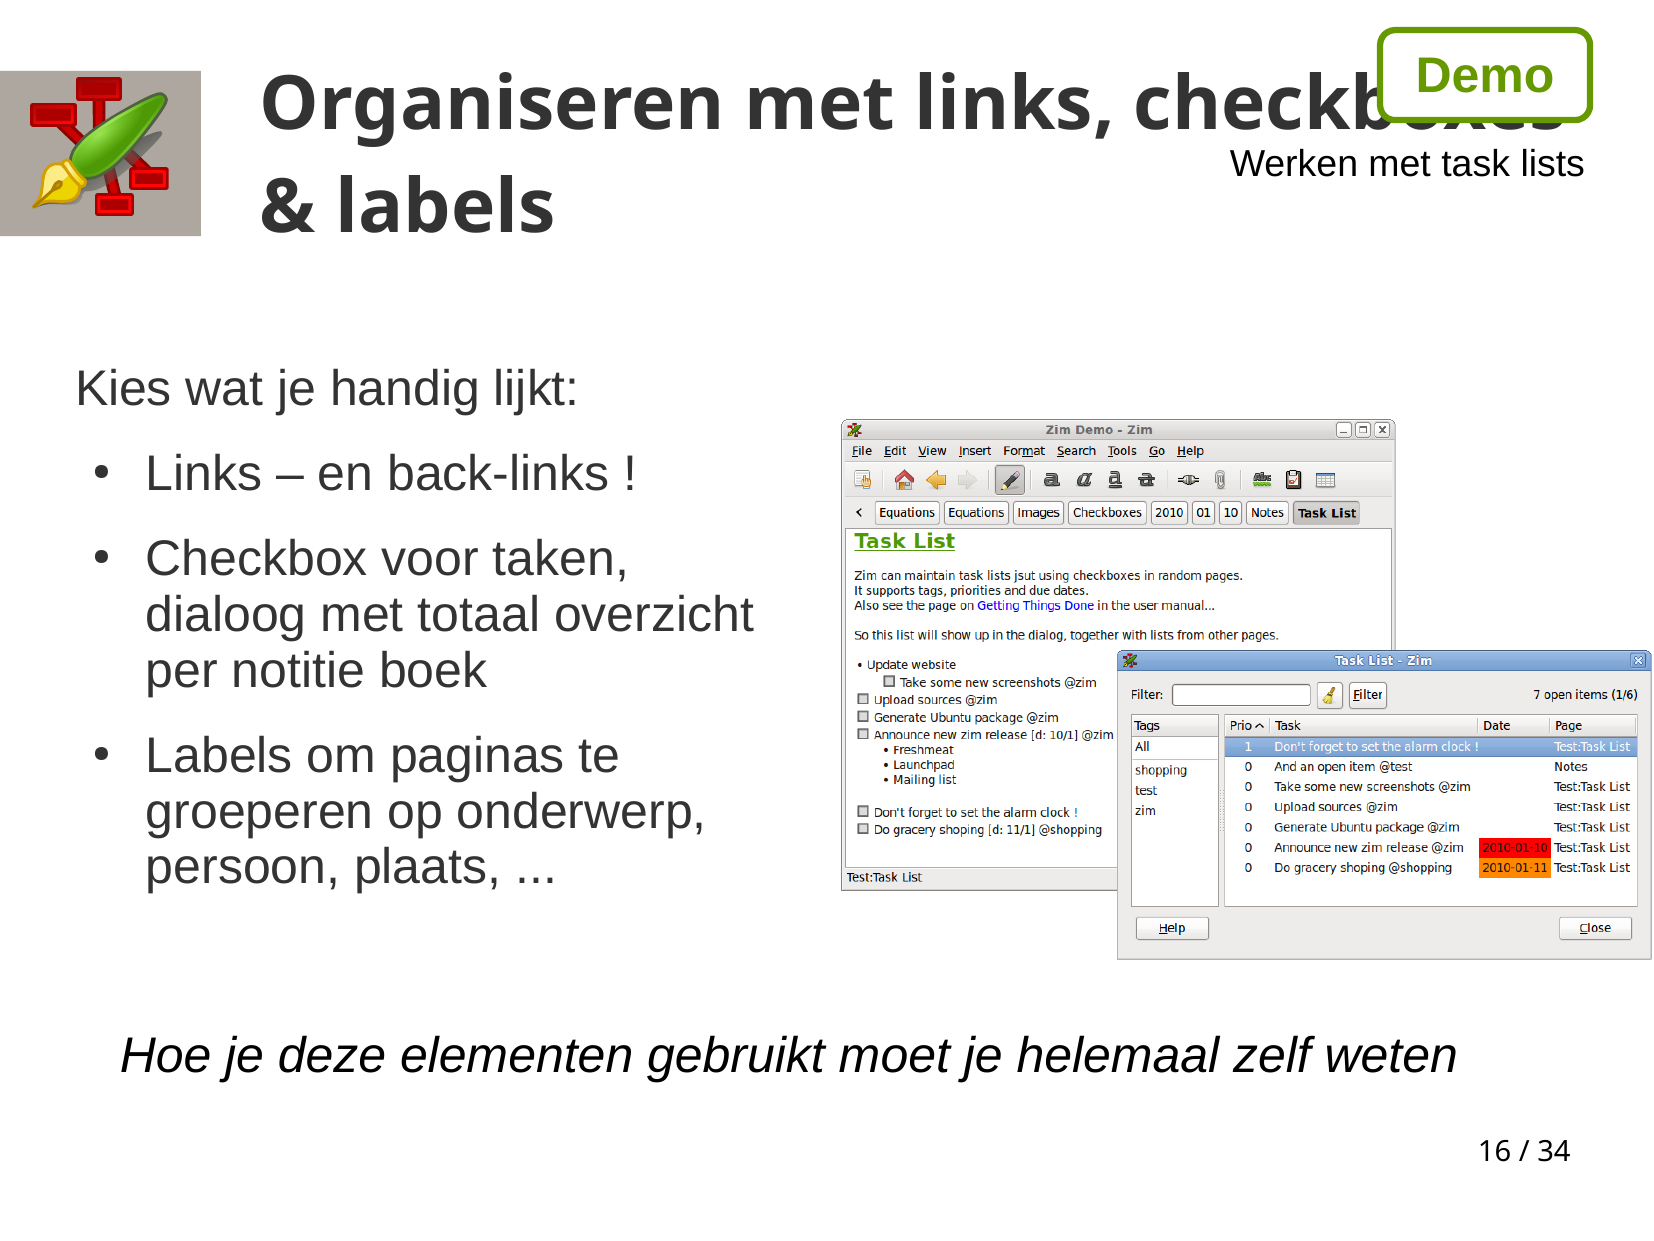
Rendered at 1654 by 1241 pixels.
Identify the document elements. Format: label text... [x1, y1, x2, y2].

text_box Werken met task lists [1215, 135, 1601, 192]
text_box Hoe je deze elementen gebruikt moet je helemaal zelf weten [105, 1020, 1474, 1092]
text_box Demo [1380, 30, 1591, 121]
picture [840, 418, 1652, 961]
title Organiseren met links, checkboxes & labels [224, 47, 1571, 257]
list Kies wat je handig lijkt: Links – en back-links ! Checkbox voor taken, dialoog met totaal overzicht per notitie boek Labels om paginas te groeperen op onderwerp, persoon, plaats, ... [75, 360, 767, 1080]
